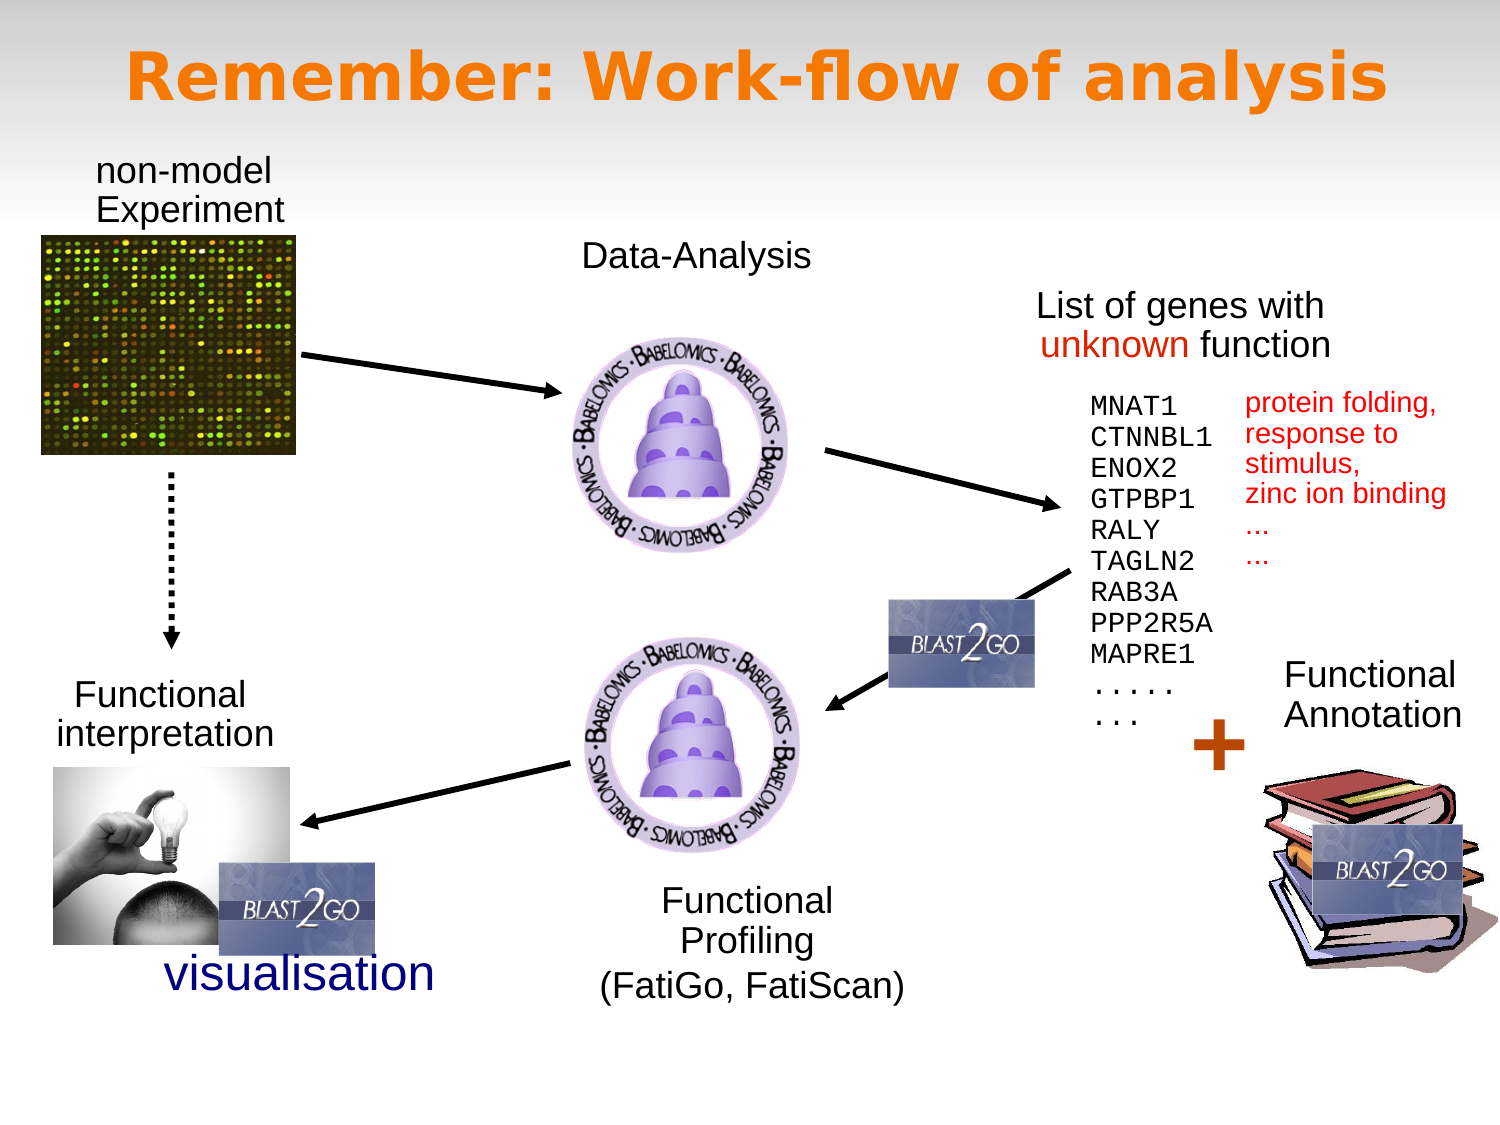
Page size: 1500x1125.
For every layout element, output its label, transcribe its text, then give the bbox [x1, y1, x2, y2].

text_box [218, 862, 376, 941]
text_box List of genes with unknown function [1021, 280, 1254, 372]
text_box protein folding, response to stimulus, zinc ion binding ... ... [1230, 380, 1500, 648]
text_box Data-Analysis [566, 230, 828, 287]
text_box Functional Profiling (FatiGo, FatiScan)‏ [584, 875, 798, 975]
text_box visualisation [148, 941, 451, 1013]
picture [888, 599, 1035, 688]
title Remember: Work-flow of analysis [90, 5, 1426, 150]
text_box non-model Experiment [80, 144, 269, 202]
text_box Functional Annotation [1269, 649, 1483, 749]
text_box MNAT1 CTNNBL1 ENOX2 GTPBP1 RALY TAGLN2 RAB3A PPP2R5A MAPRE1 ..... ... [1075, 383, 1282, 762]
text_box + [1175, 688, 1264, 845]
picture [41, 235, 296, 455]
picture [584, 637, 800, 853]
picture [53, 767, 290, 945]
picture [572, 337, 788, 553]
picture [1263, 767, 1500, 975]
text_box Functional interpretation [41, 668, 290, 768]
